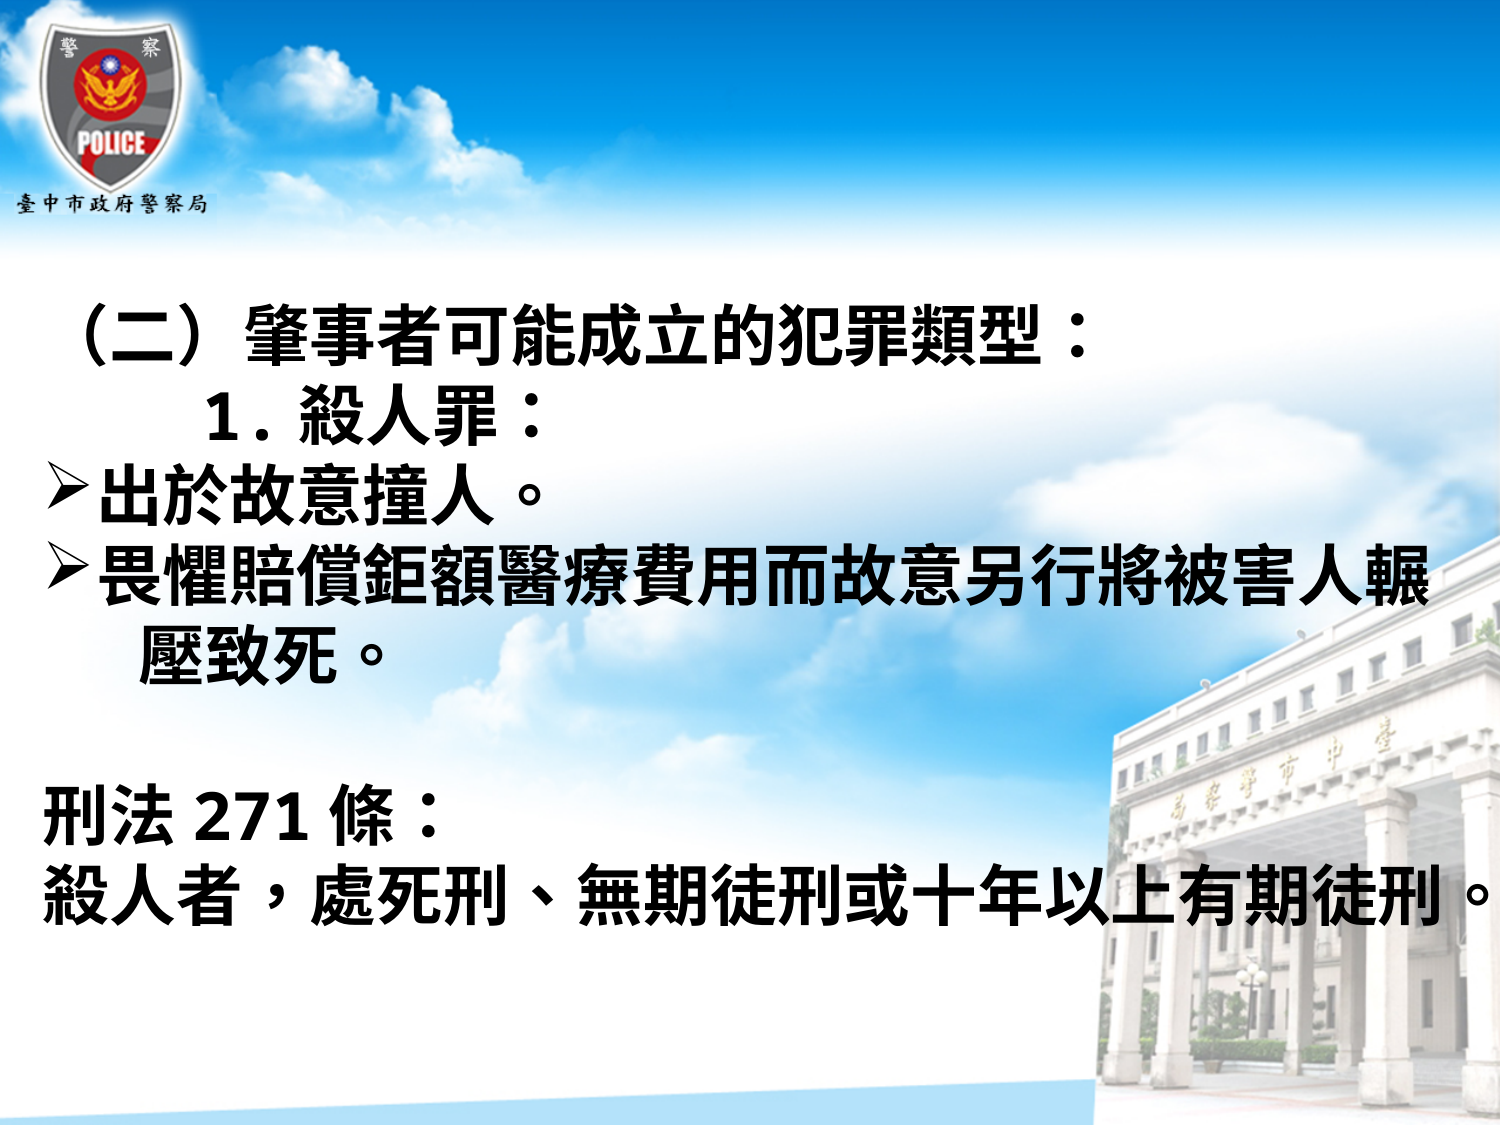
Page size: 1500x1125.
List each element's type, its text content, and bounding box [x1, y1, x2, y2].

text_box （二）肇事者可能成立的犯罪類型： 1.殺人罪： 出於故意撞人。 畏懼賠償鉅額醫療費用而故意另行將被害人輾 壓致死。 刑法271條： 殺人者，處死刑、無期徒刑或十年以上有期徒刑。 [28, 286, 1472, 1067]
picture [0, 0, 1500, 1125]
